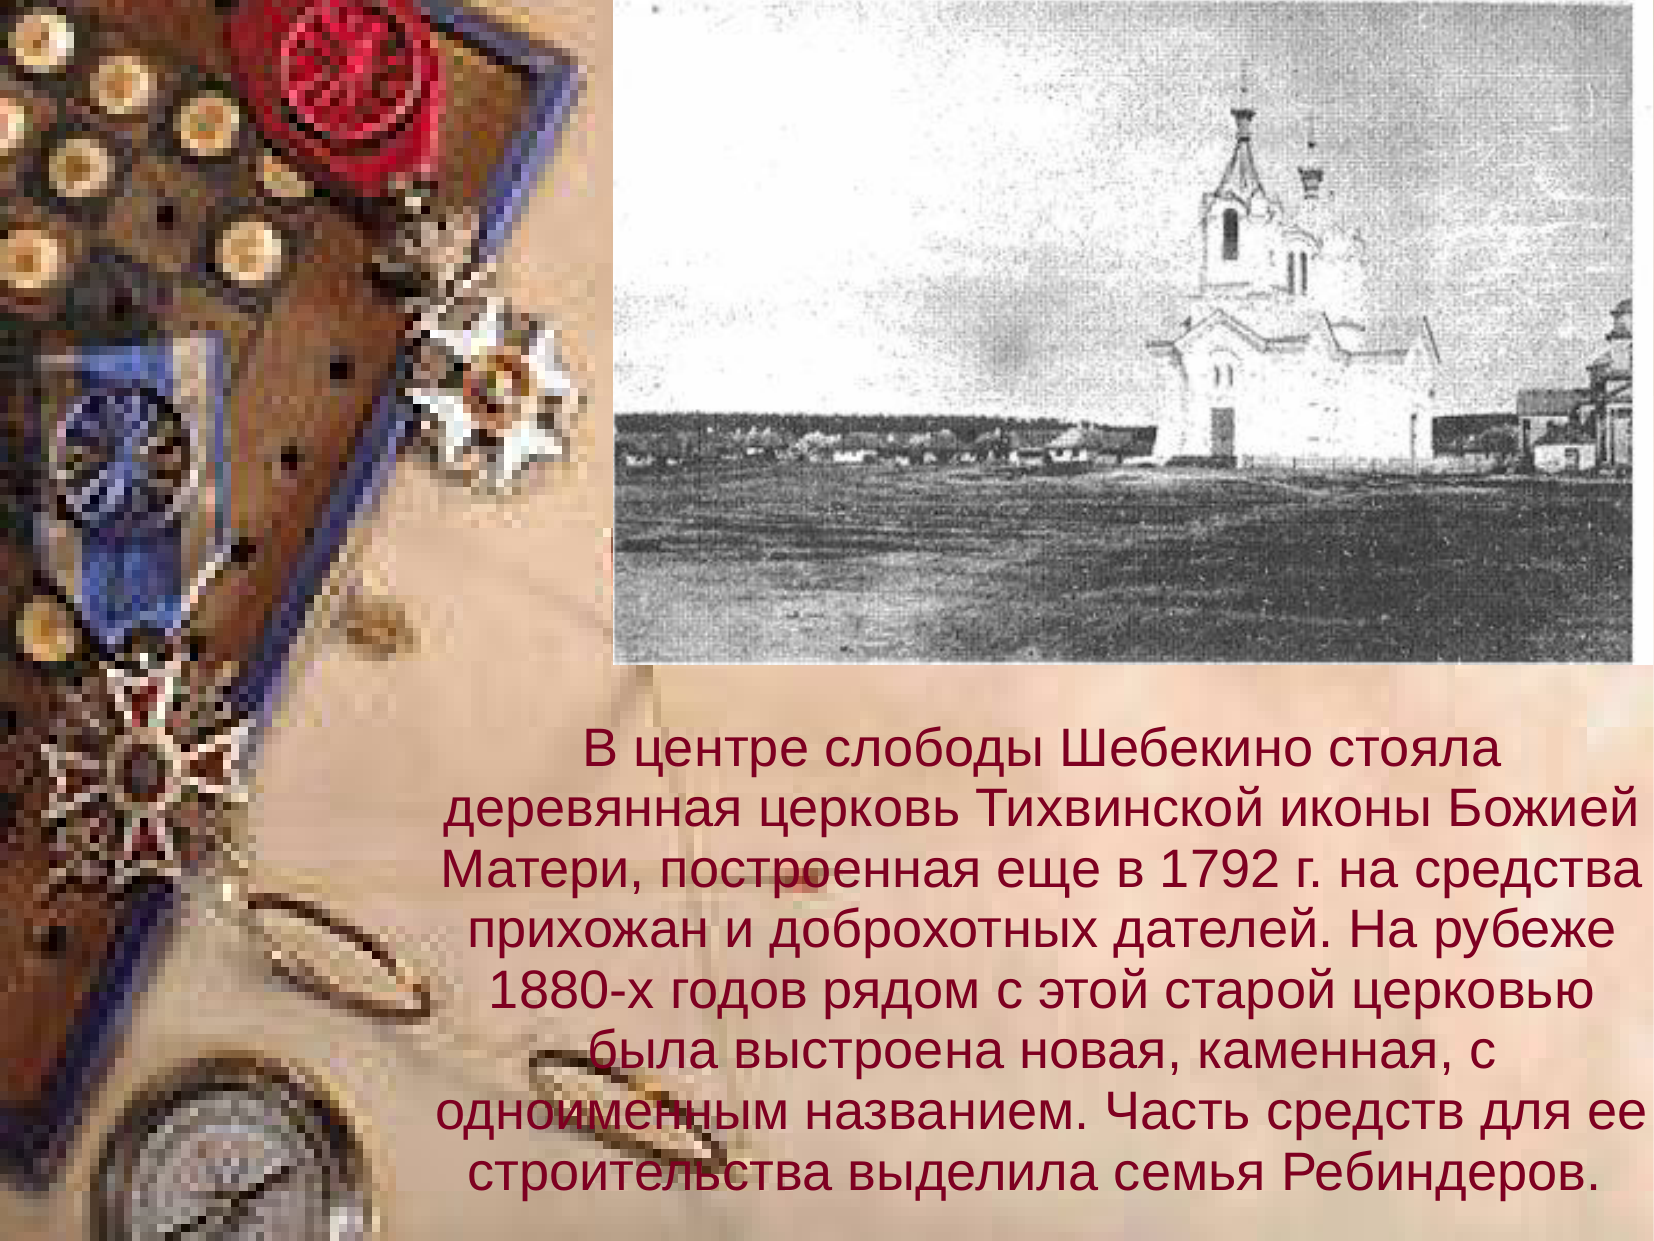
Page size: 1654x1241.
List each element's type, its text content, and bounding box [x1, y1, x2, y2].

title В центре слободы Шебекино стояла деревянная церковь Тихвинской иконы Божией Матери, построенная еще в 1792 г. на средства прихожан и доброхотных дателей. На рубеже 1880-х годов рядом с этой старой церковью была выстроена новая, каменная, с одноименным названием. Часть средств для ее строительства выделила семья Ребиндеров. [431, 710, 1654, 1209]
picture [0, 0, 1654, 1241]
